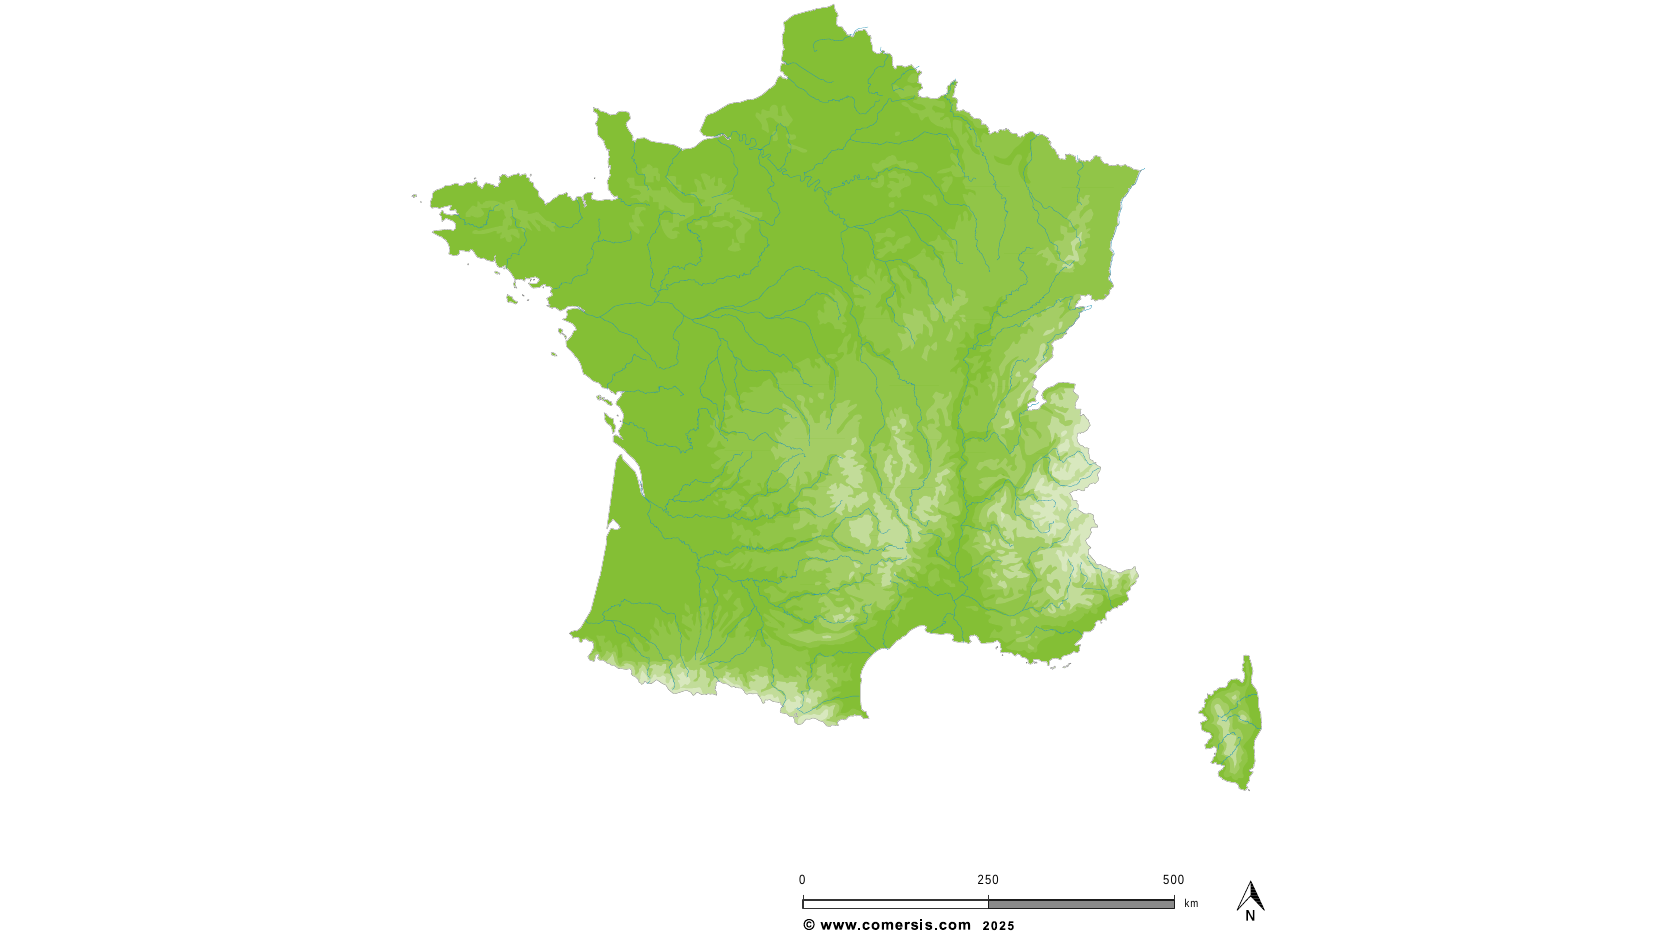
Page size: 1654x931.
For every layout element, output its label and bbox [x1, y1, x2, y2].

picture [406, 0, 1269, 931]
